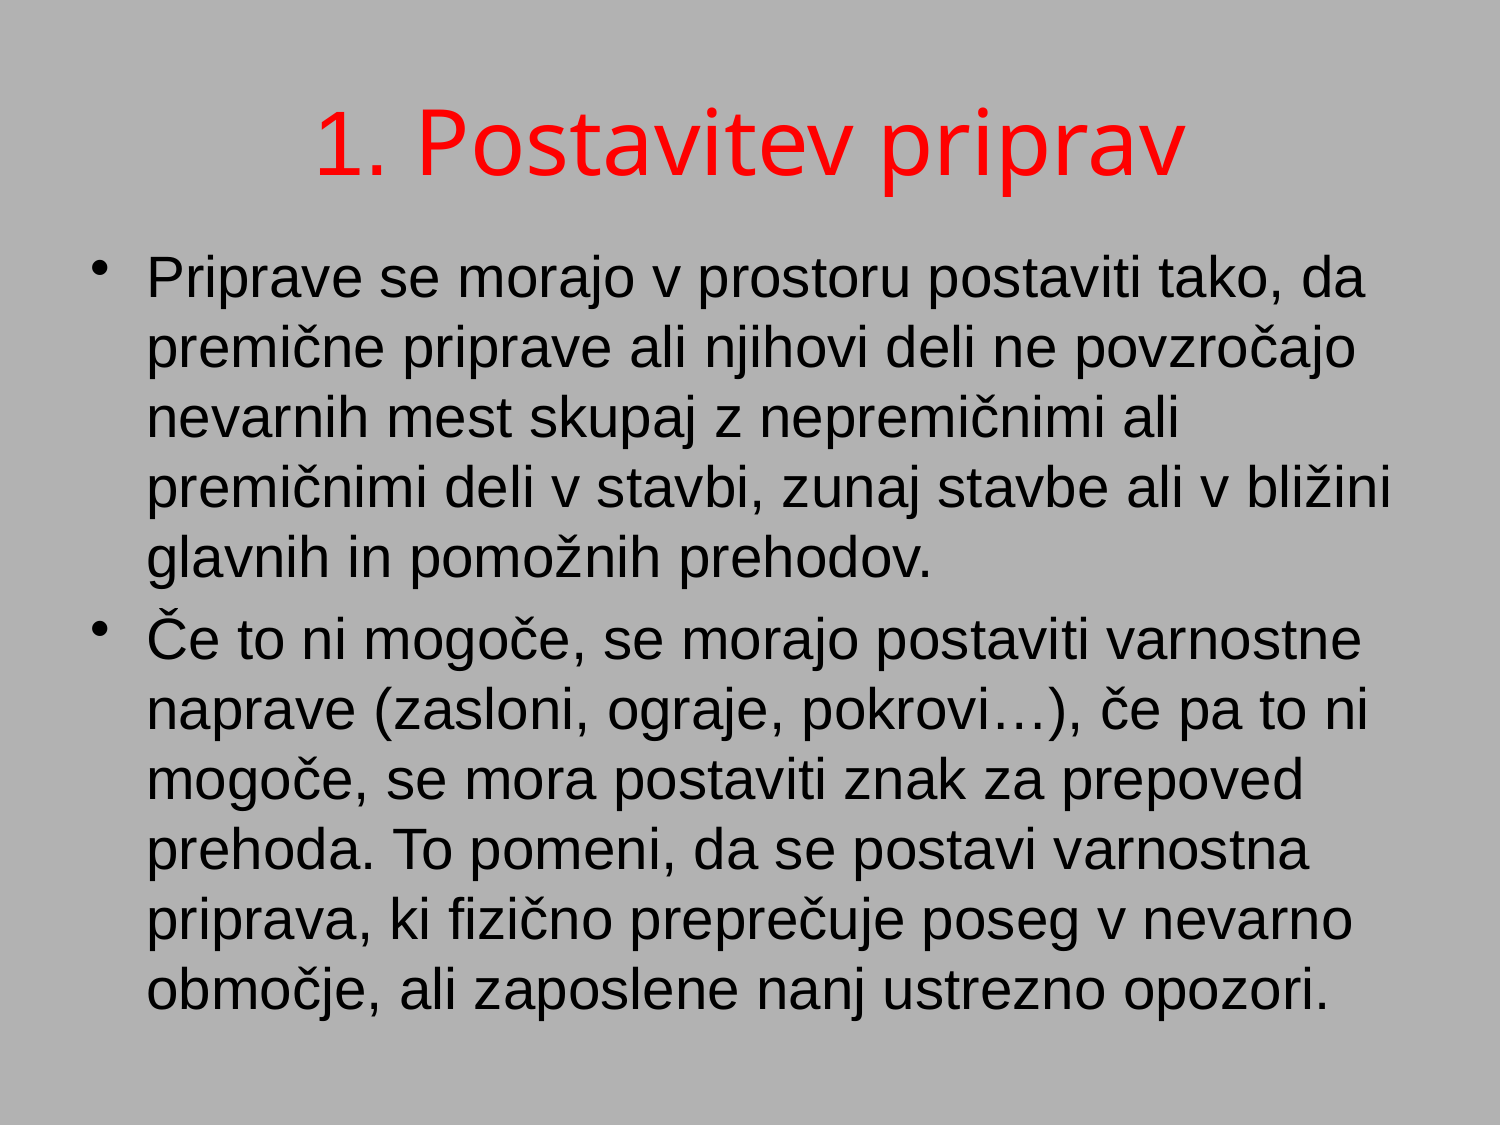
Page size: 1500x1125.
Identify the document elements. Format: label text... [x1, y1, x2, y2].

title 1. Postavitev priprav [75, 45, 1425, 231]
list Priprave se morajo v prostoru postaviti tako, da premične priprave ali njihovi deli ne povzročajo nevarnih mest skupaj z nepremičnimi ali premičnimi deli v stavbi, zunaj stavbe ali v bližini glavnih in pomožnih prehodov. Če to ni mogoče, se morajo postaviti varnostne naprave (zasloni, ograje, pokrovi…), če pa to ni mogoče, se mora postaviti znak za prepoved prehoda. To pomeni, da se postavi varnostna priprava, ki fizično preprečuje poseg v nevarno območje, ali zaposlene nanj ustrezno opozori. [75, 231, 1425, 1094]
